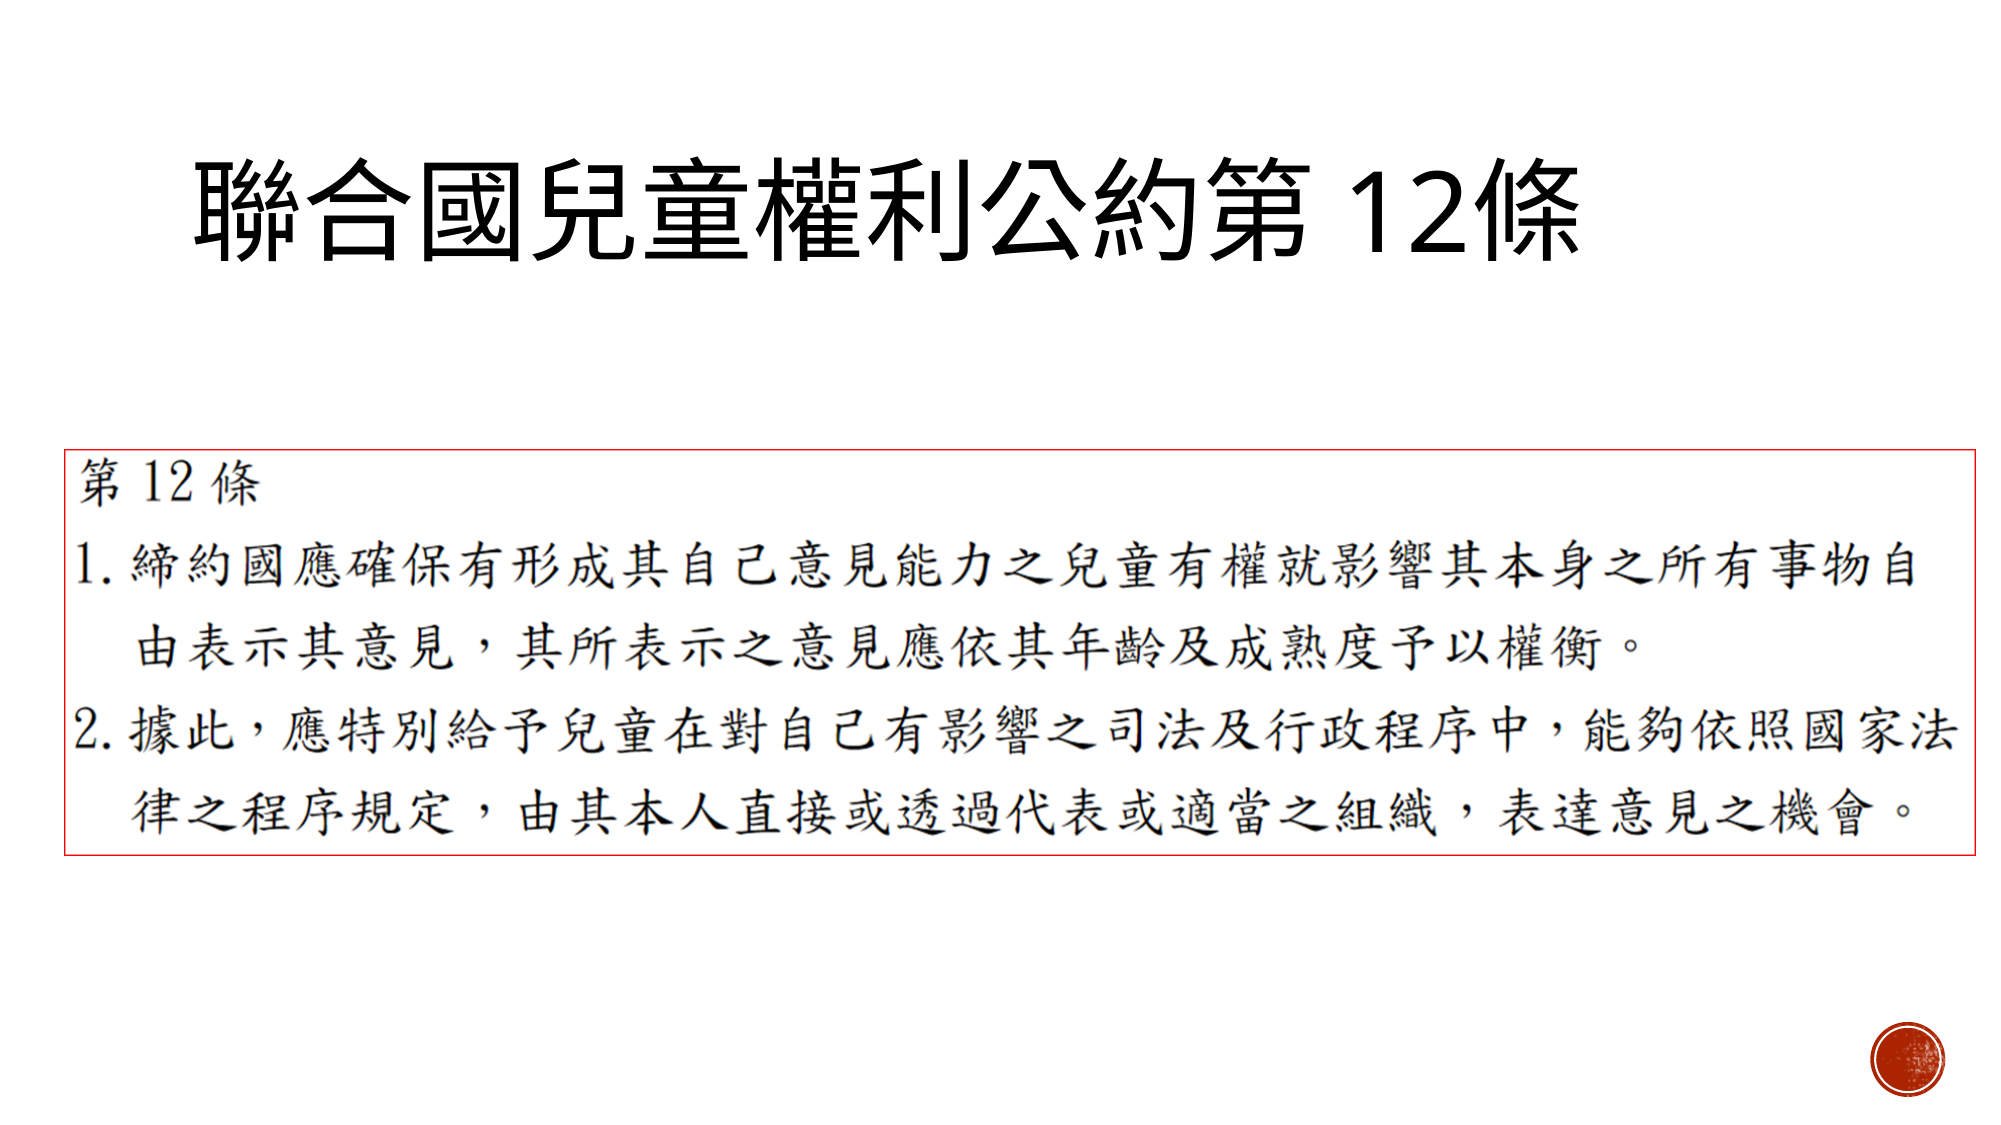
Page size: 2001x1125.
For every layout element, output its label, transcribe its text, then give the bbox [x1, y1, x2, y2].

title 聯合國兒童權利公約第12條 [175, 79, 1826, 344]
picture [64, 450, 1976, 856]
